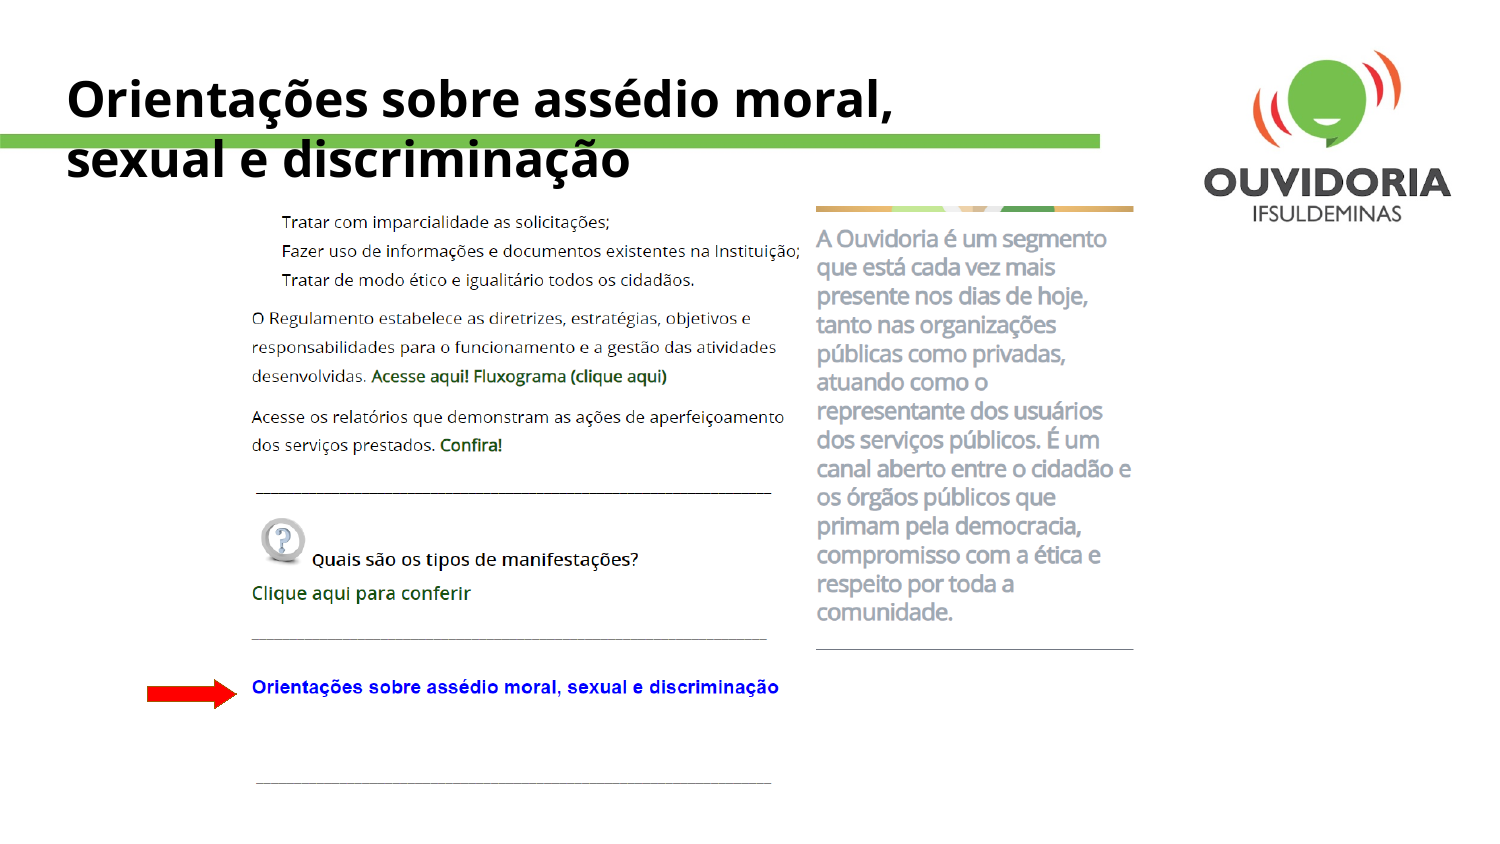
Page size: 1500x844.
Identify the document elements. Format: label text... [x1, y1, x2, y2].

picture [0, 0, 1497, 844]
text_box Orientações sobre assédio moral, sexual e discriminação [51, 52, 1054, 130]
text_box [147, 679, 237, 709]
